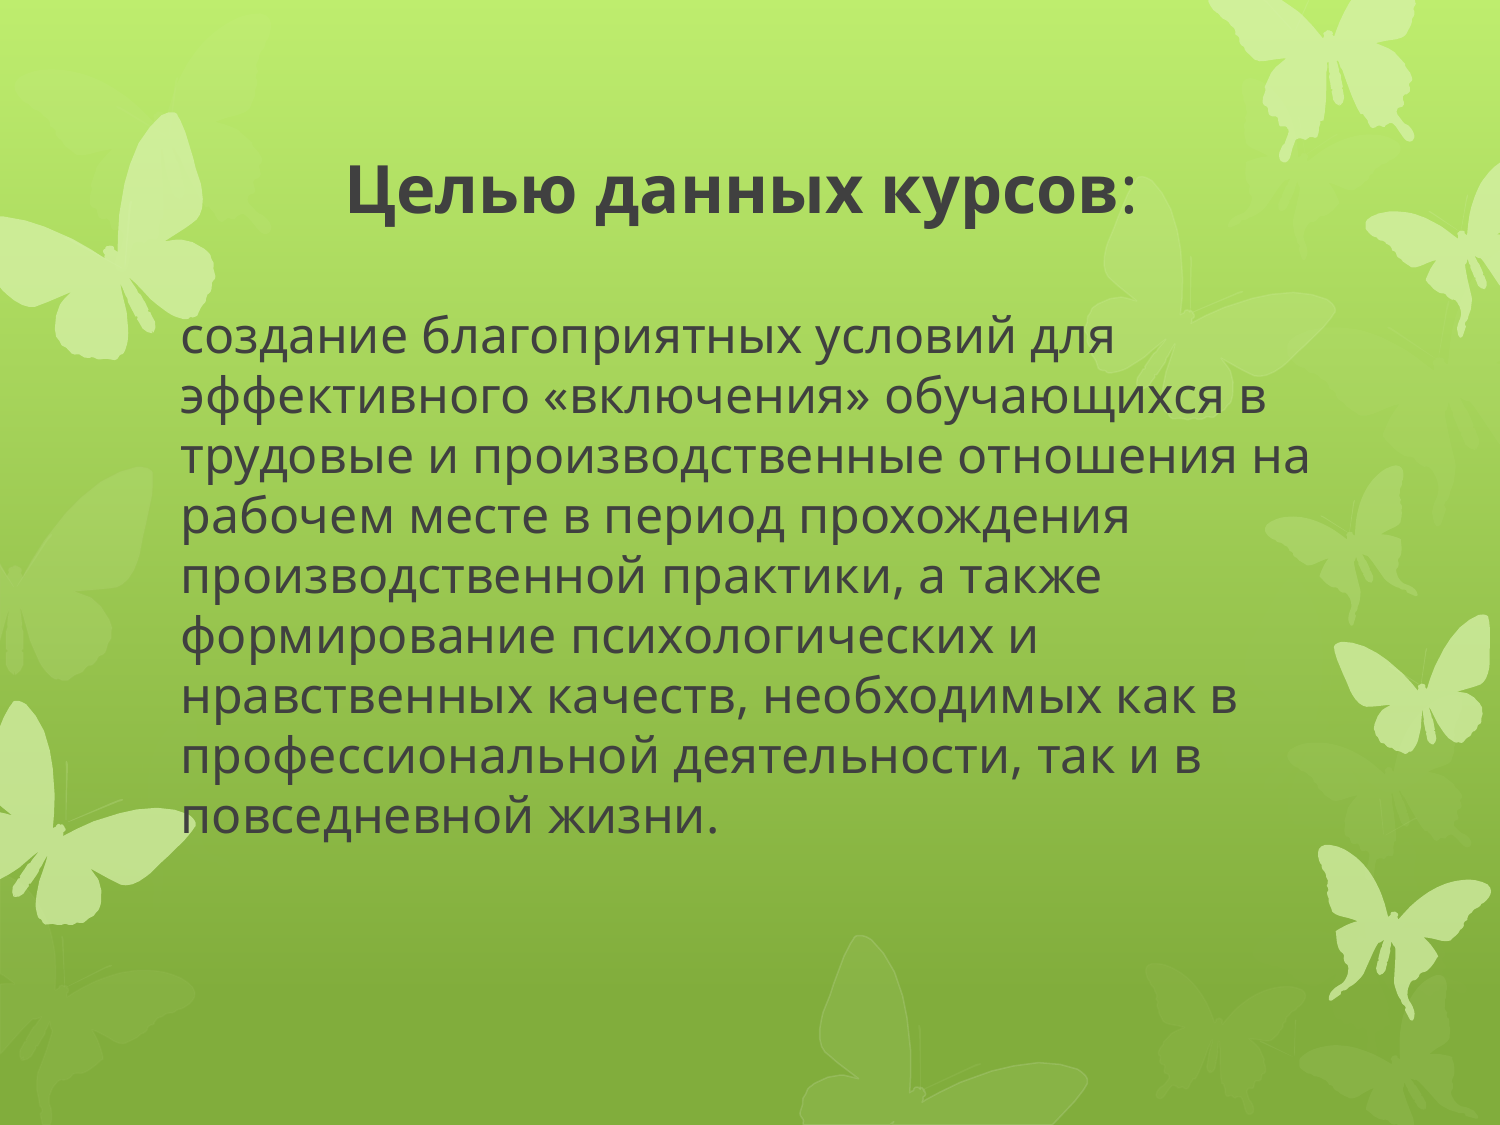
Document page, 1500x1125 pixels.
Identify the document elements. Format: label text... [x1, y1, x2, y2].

title Целью данных курсов: [165, 110, 1335, 263]
list создание благоприятных условий для эффективного «включения» обучающихся в трудовые и производственные отношения на рабочем месте в период прохождения производственной практики, а также формирование психологических и нравственных качеств, необходимых как в профессиональной деятельности, так и в повседневной жизни. [165, 296, 1335, 962]
